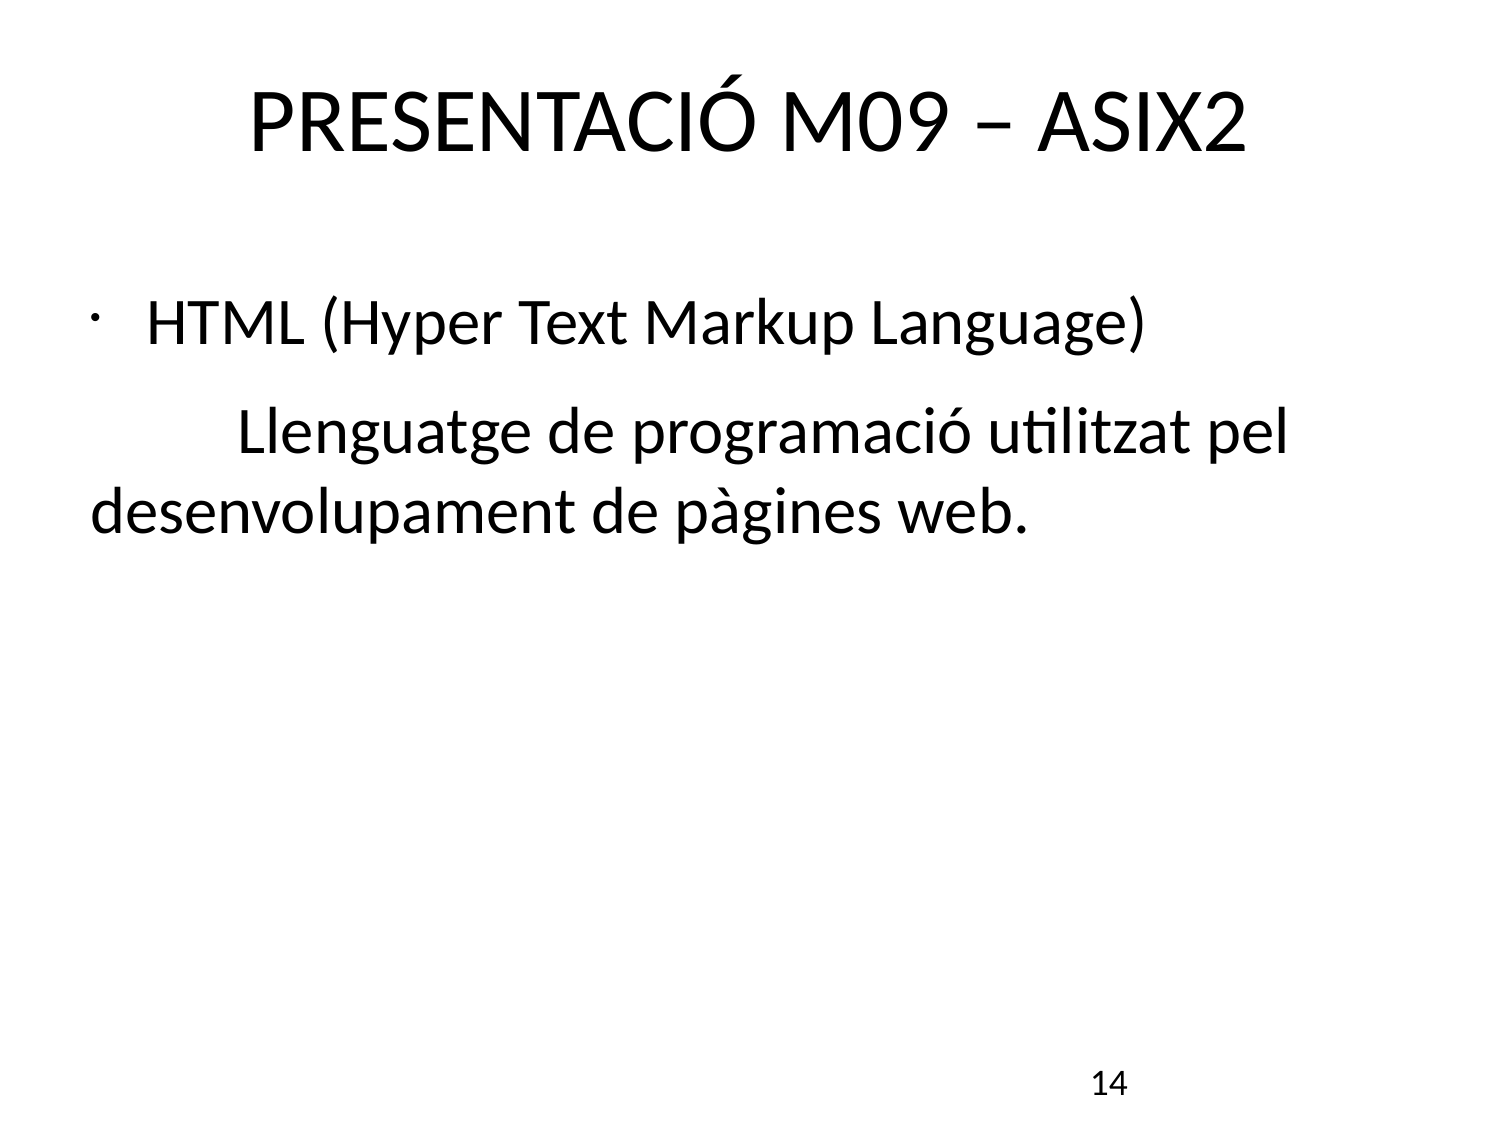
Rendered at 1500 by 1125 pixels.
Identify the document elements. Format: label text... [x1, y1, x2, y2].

title PRESENTACIÓ M09 – ASIX2 [75, 45, 1425, 233]
list HTML (Hyper Text Markup Language) Llenguatge de programació utilitzat pel desenvolupament de pàgines web. [75, 262, 1425, 1005]
